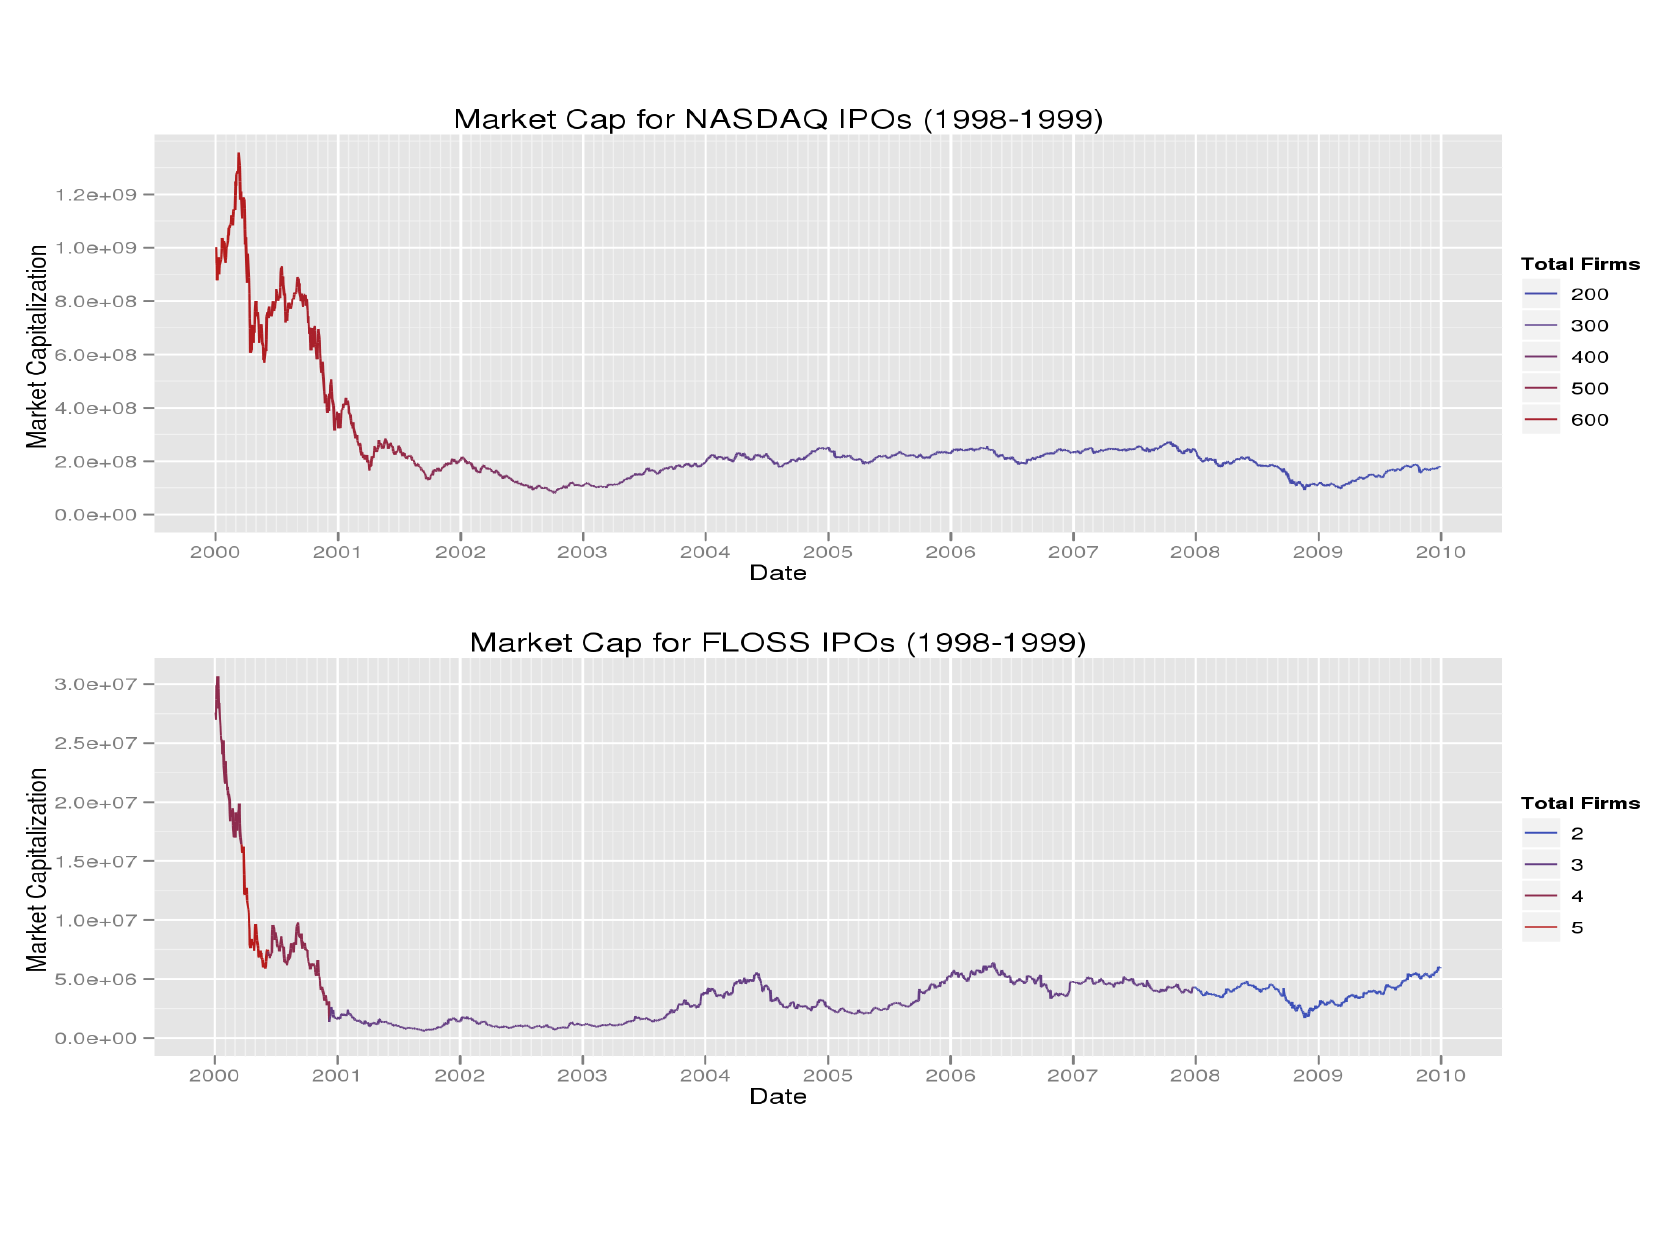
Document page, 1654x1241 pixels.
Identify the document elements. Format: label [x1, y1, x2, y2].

picture [0, 76, 1654, 1123]
